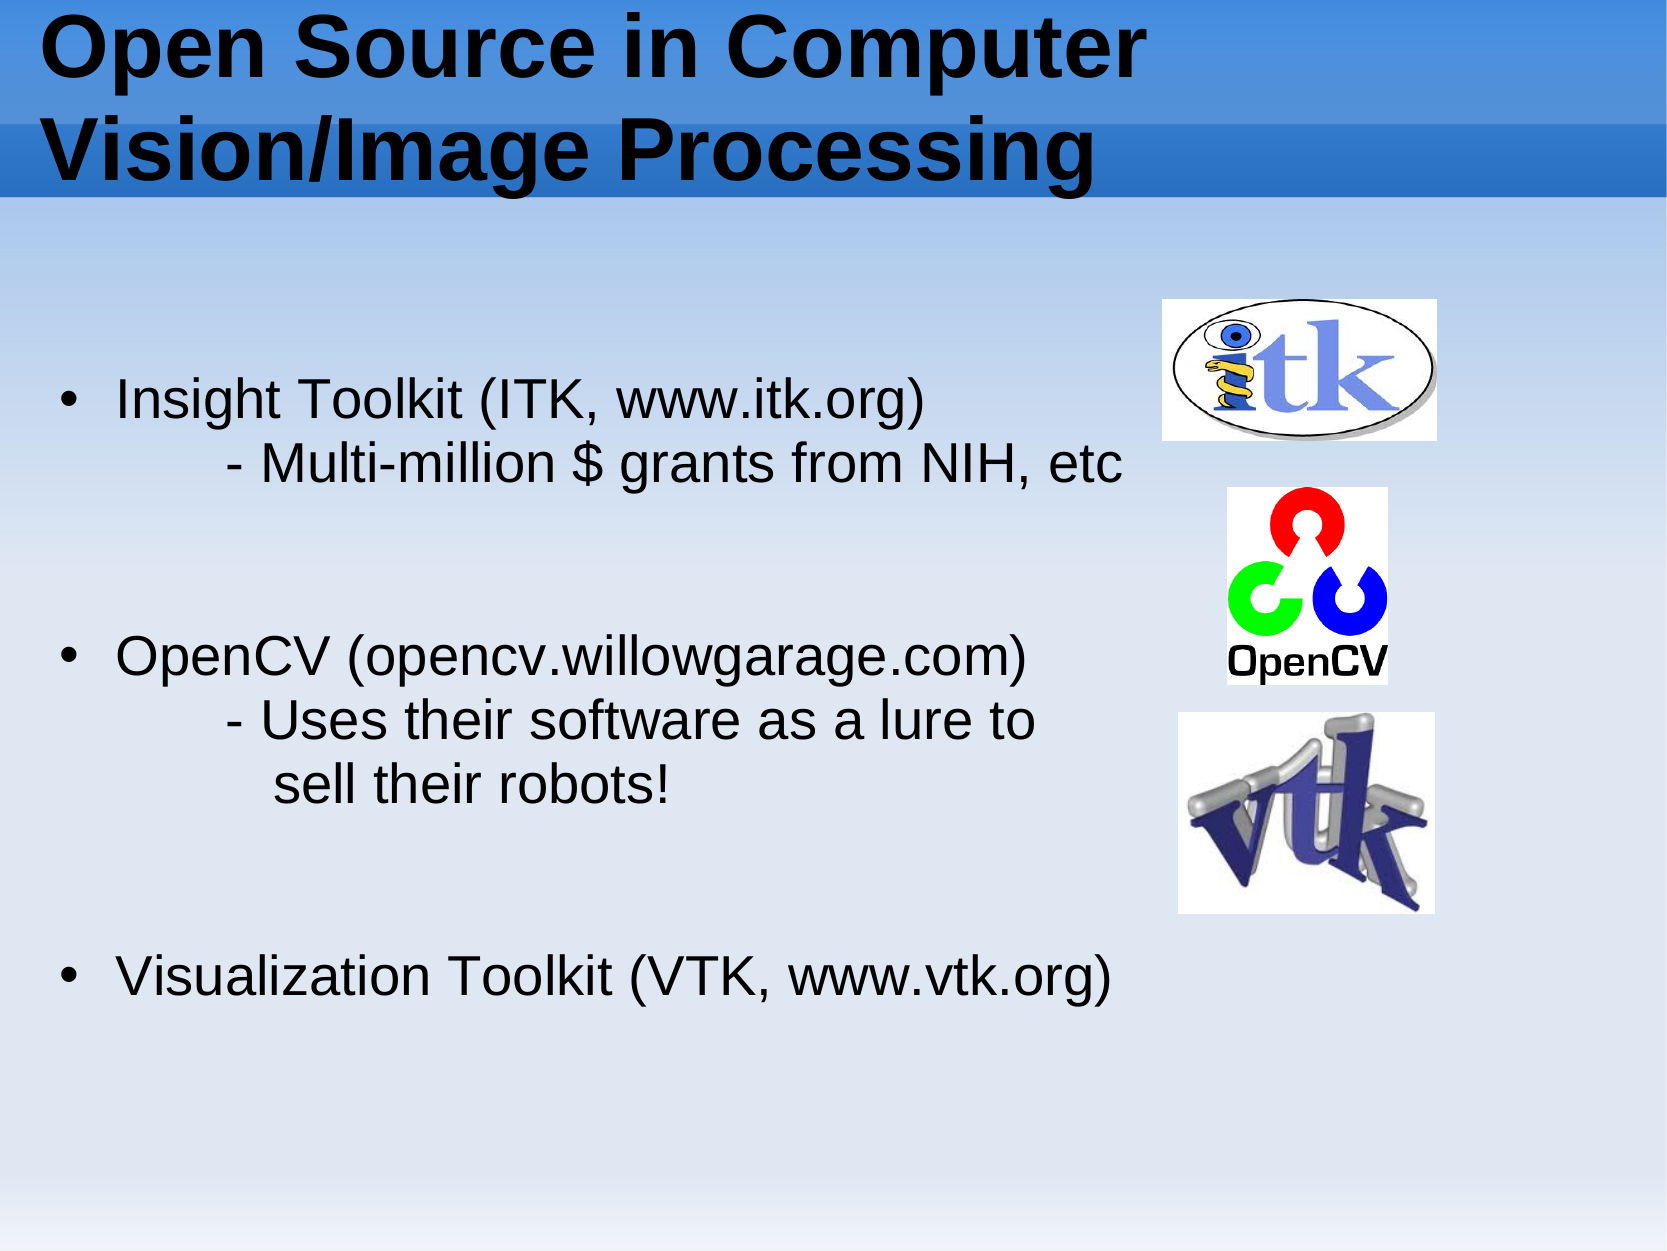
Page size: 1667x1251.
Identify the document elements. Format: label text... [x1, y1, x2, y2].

picture [0, 0, 1667, 1251]
title Open Source in Computer Vision/Image Processing [40, 0, 1625, 211]
list Insight Toolkit (ITK, www.itk.org) - Multi-million $ grants from NIH, etc OpenCV (opencv.willowgarage.com) - Uses their software as a lure to sell their robots! Visualization Toolkit (VTK, www.vtk.org) [40, 300, 1627, 1201]
